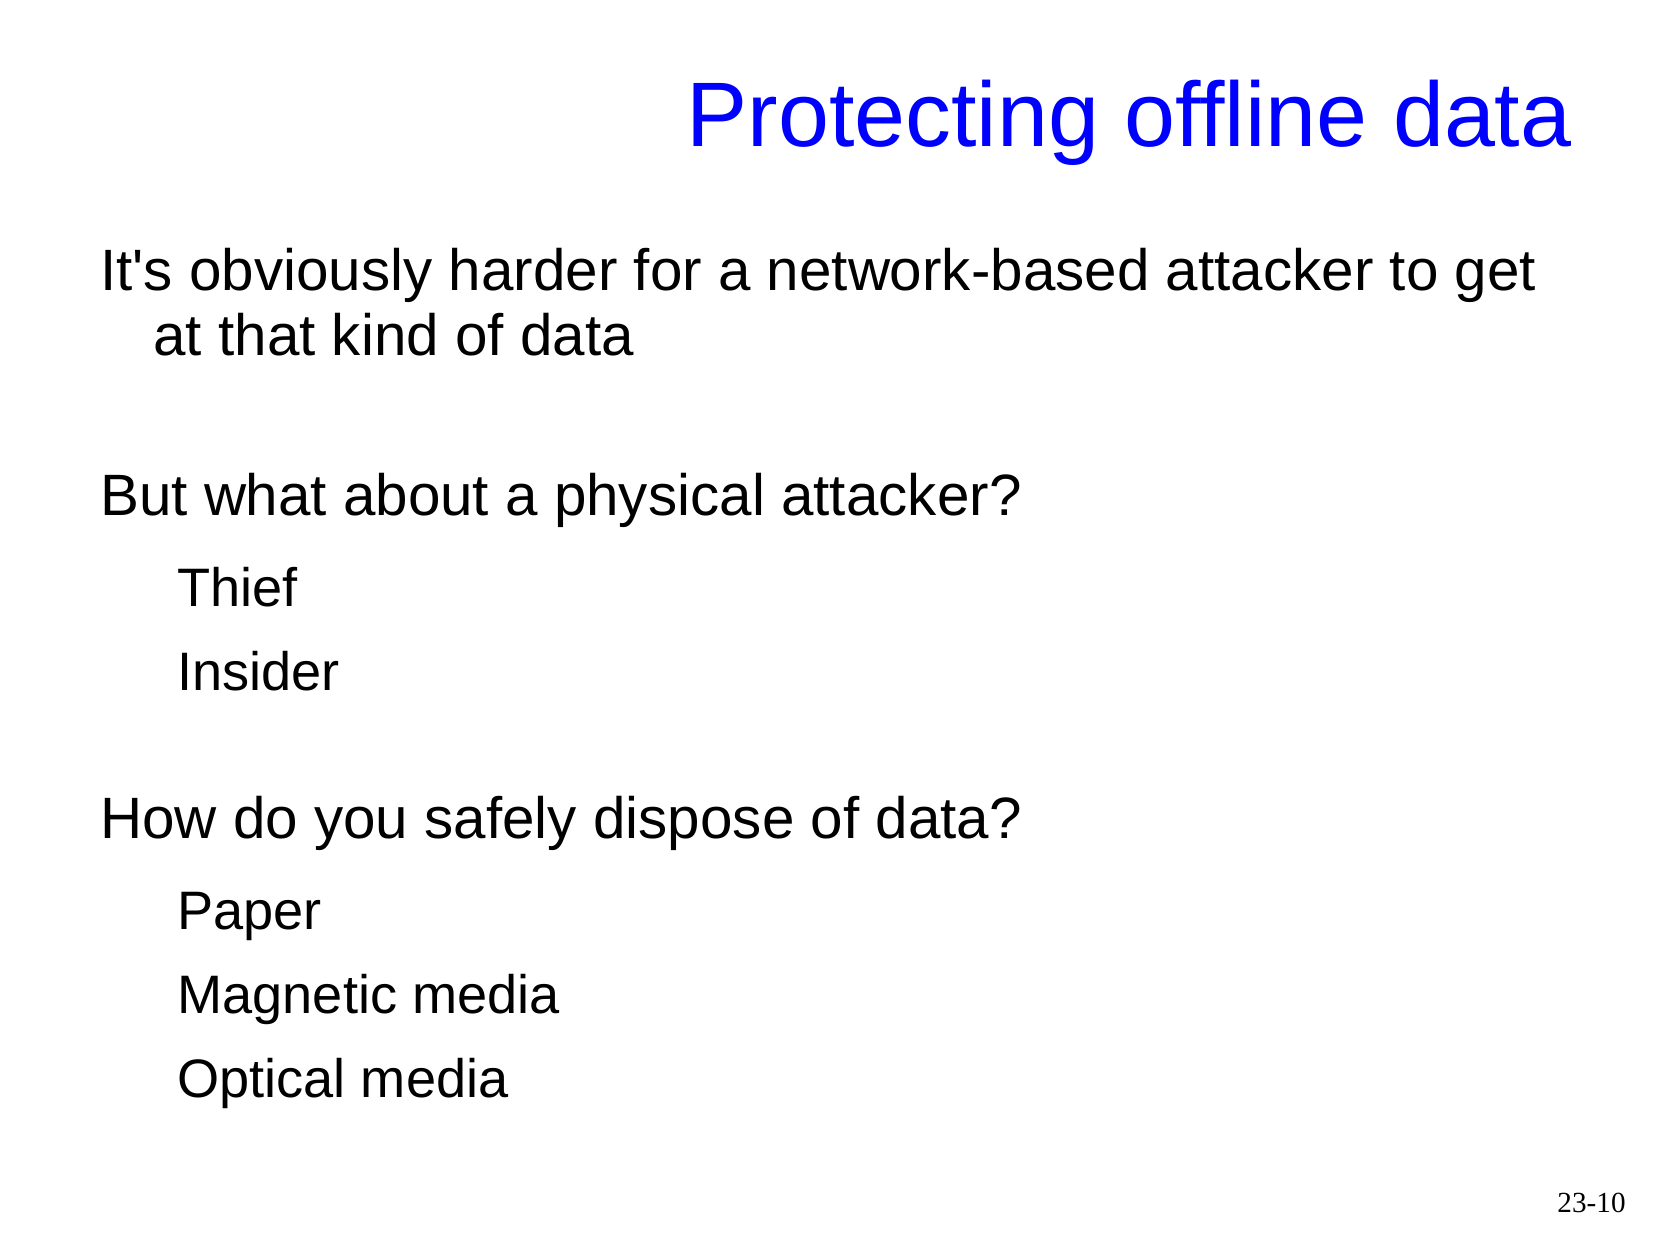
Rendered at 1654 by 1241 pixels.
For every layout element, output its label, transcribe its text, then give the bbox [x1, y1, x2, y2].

list It's obviously harder for a network-based attacker to get at that kind of data But what about a physical attacker? Thief Insider How do you safely dispose of data? Paper Magnetic media Optical media [82, 237, 1571, 1156]
title Protecting offline data [84, 18, 1573, 211]
